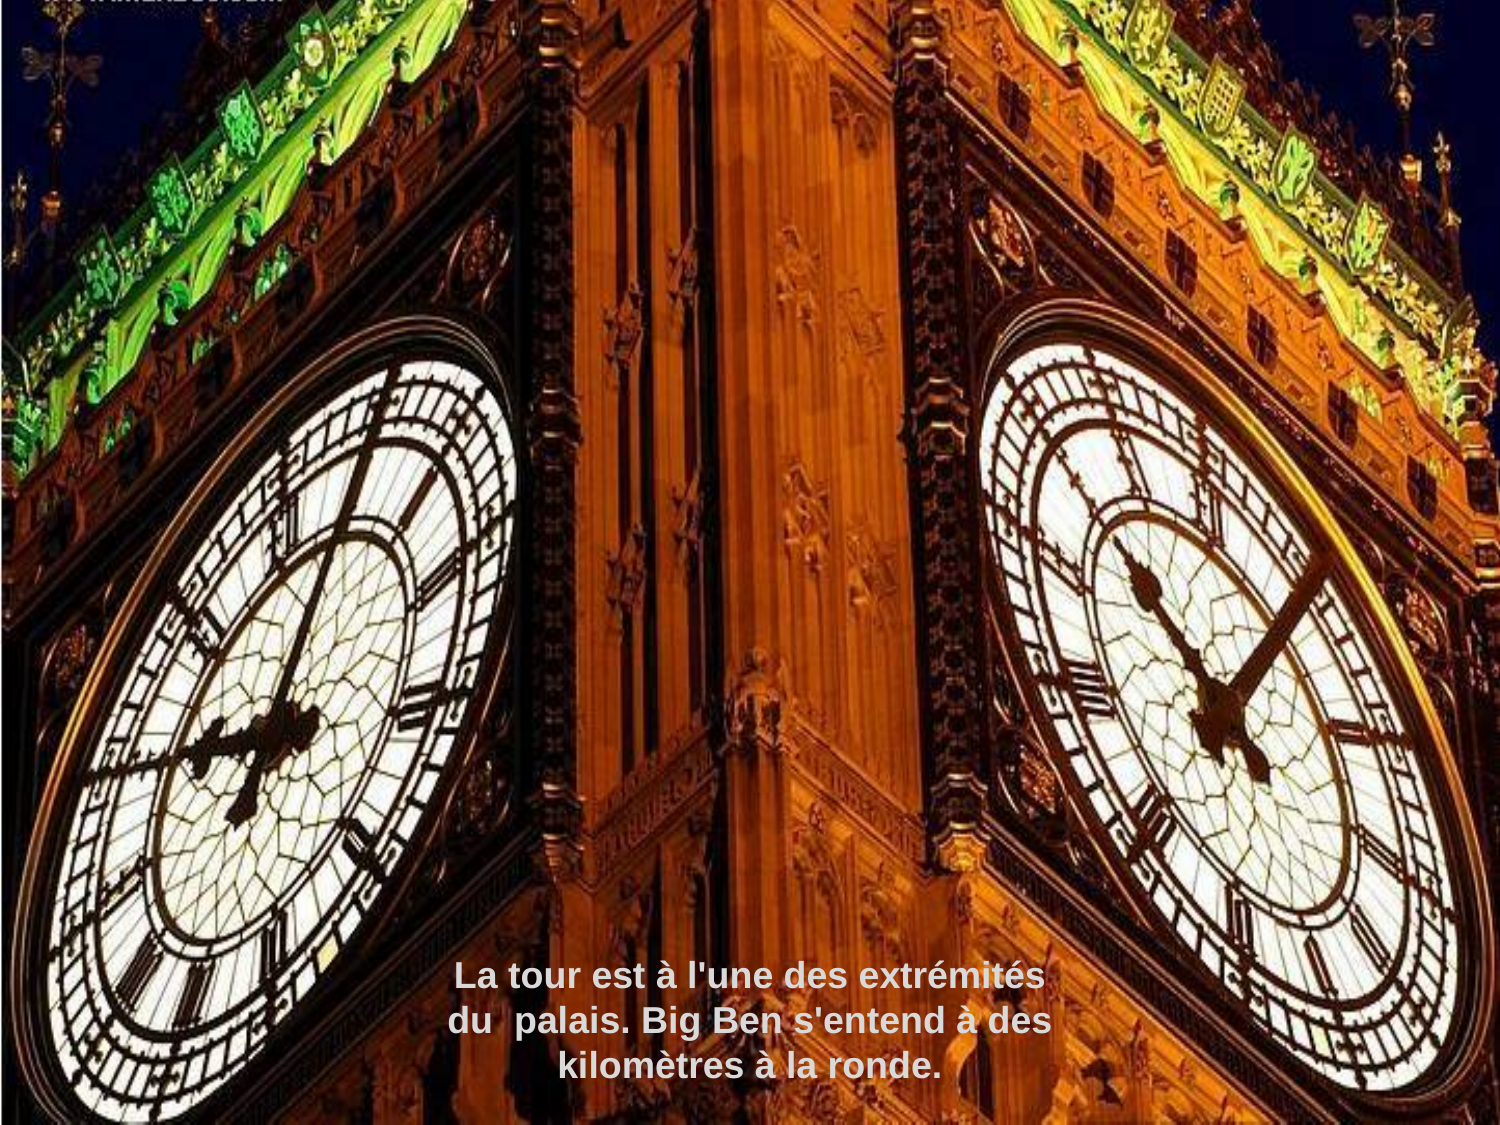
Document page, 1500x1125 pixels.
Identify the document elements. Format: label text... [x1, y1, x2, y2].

picture [0, 0, 1500, 1125]
text_box La tour est à l'une des extrémités du palais. Big Ben s'entend à des kilomètres à la ronde. [431, 943, 1069, 1095]
